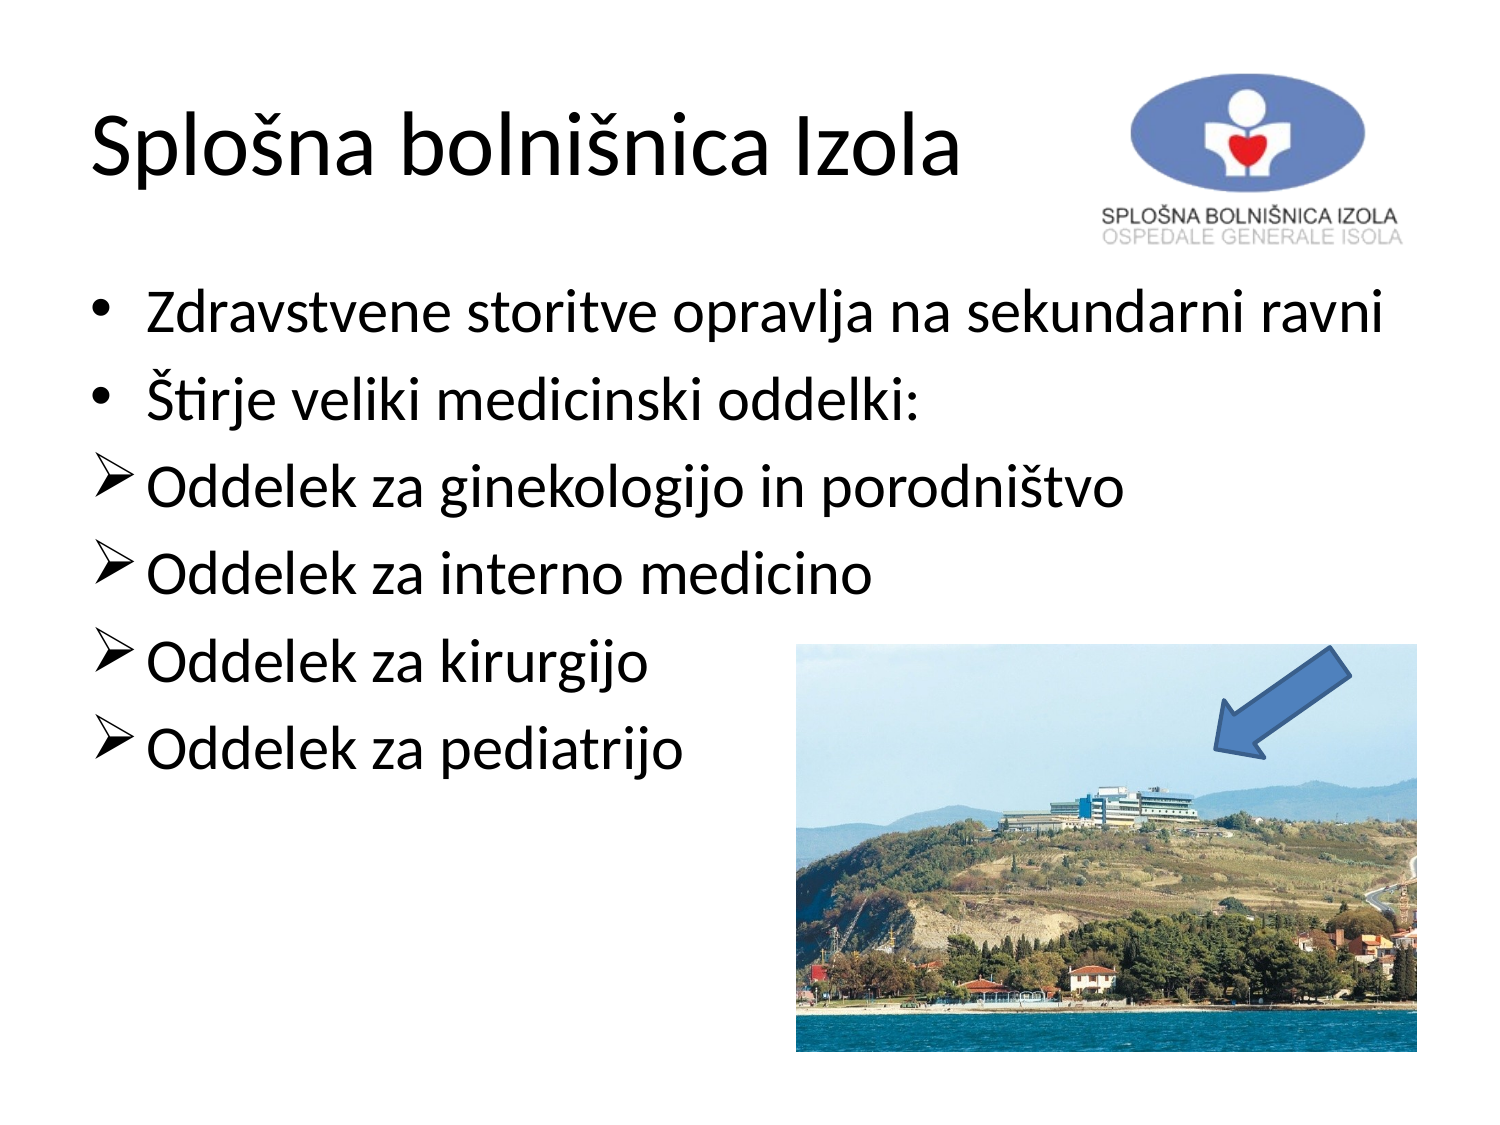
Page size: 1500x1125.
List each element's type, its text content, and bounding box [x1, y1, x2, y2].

text_box [1215, 647, 1351, 758]
picture [1348, 1048, 1367, 1052]
list Zdravstvene storitve opravlja na sekundarni ravni Štirje veliki medicinski oddelki: Oddelek za ginekologijo in porodništvo Oddelek za interno medicino Oddelek za kirurgijo Oddelek za pediatrijo [75, 262, 1425, 1005]
picture [1054, 58, 1405, 278]
picture [796, 644, 1417, 1018]
title Splošna bolnišnica Izola [75, 45, 1425, 233]
